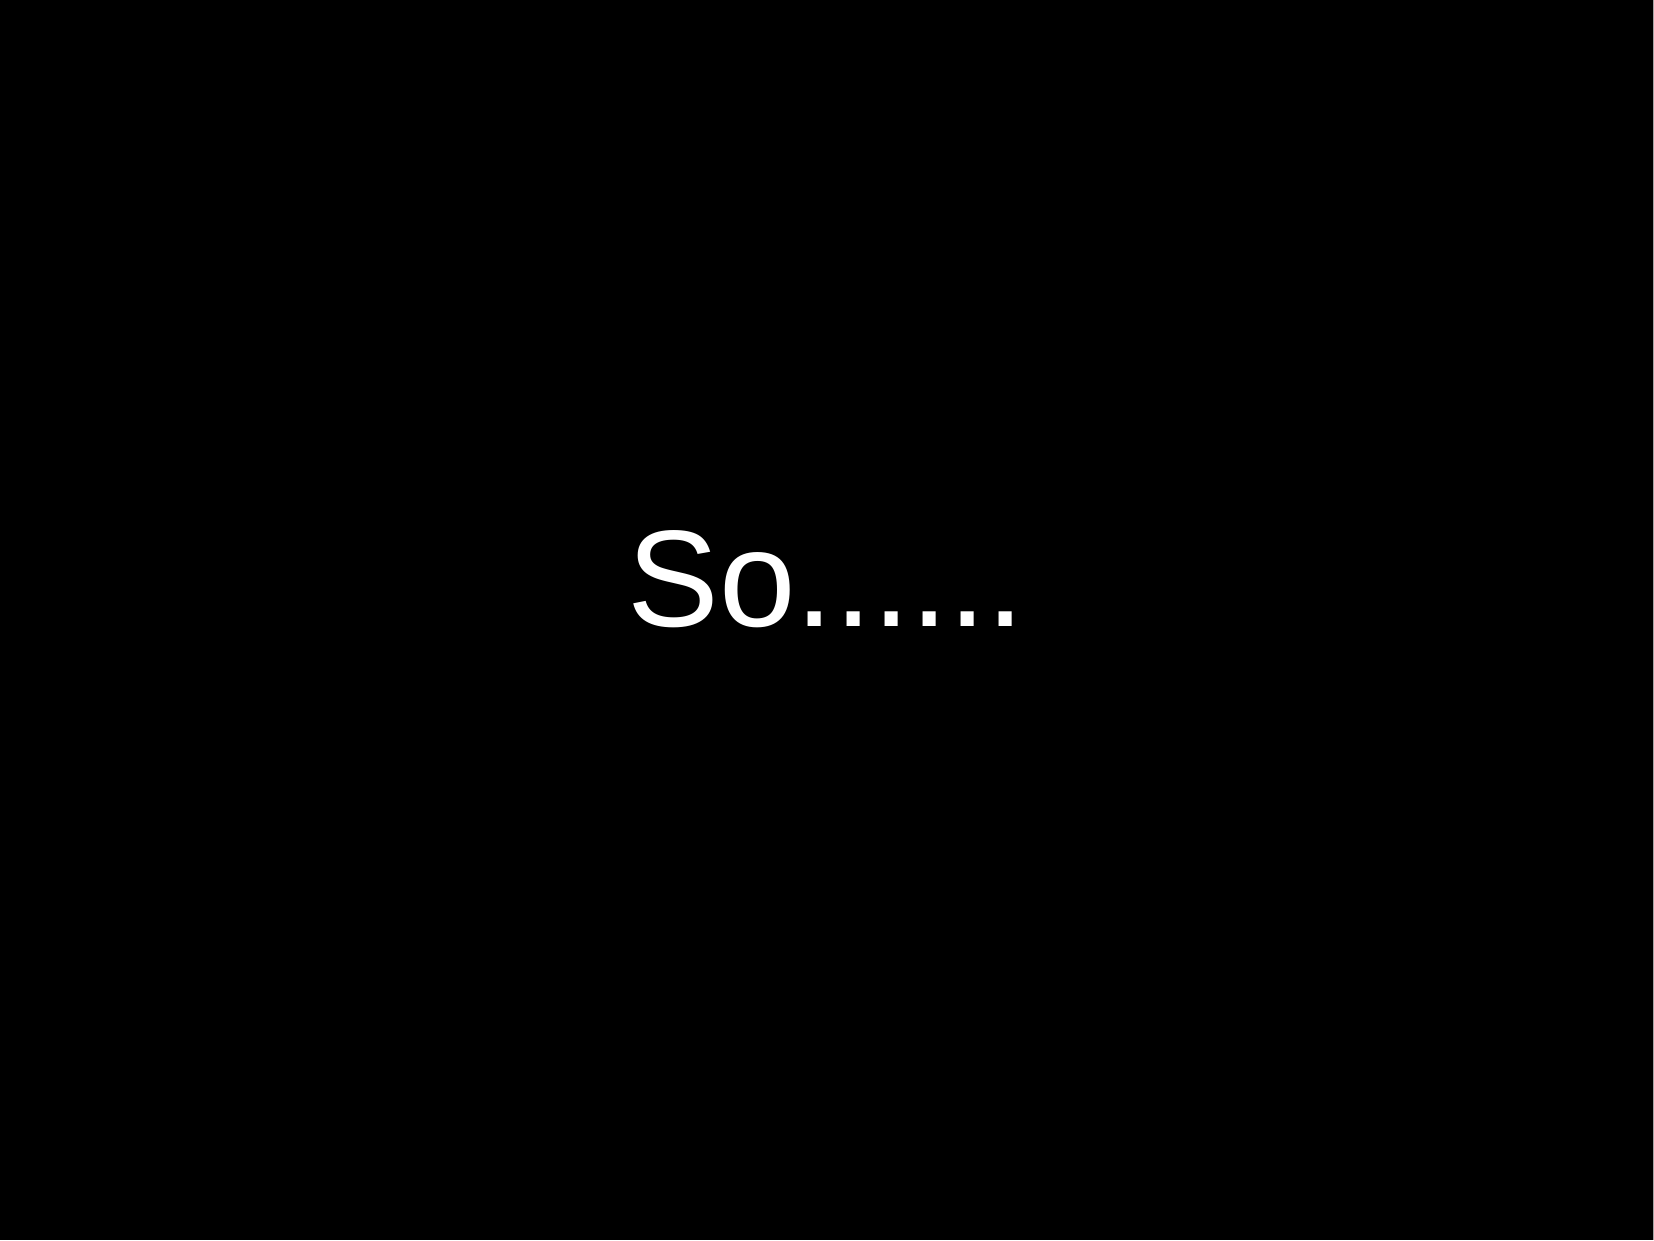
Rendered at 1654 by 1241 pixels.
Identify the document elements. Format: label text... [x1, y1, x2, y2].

subtitle So...... [82, 56, 1571, 1102]
